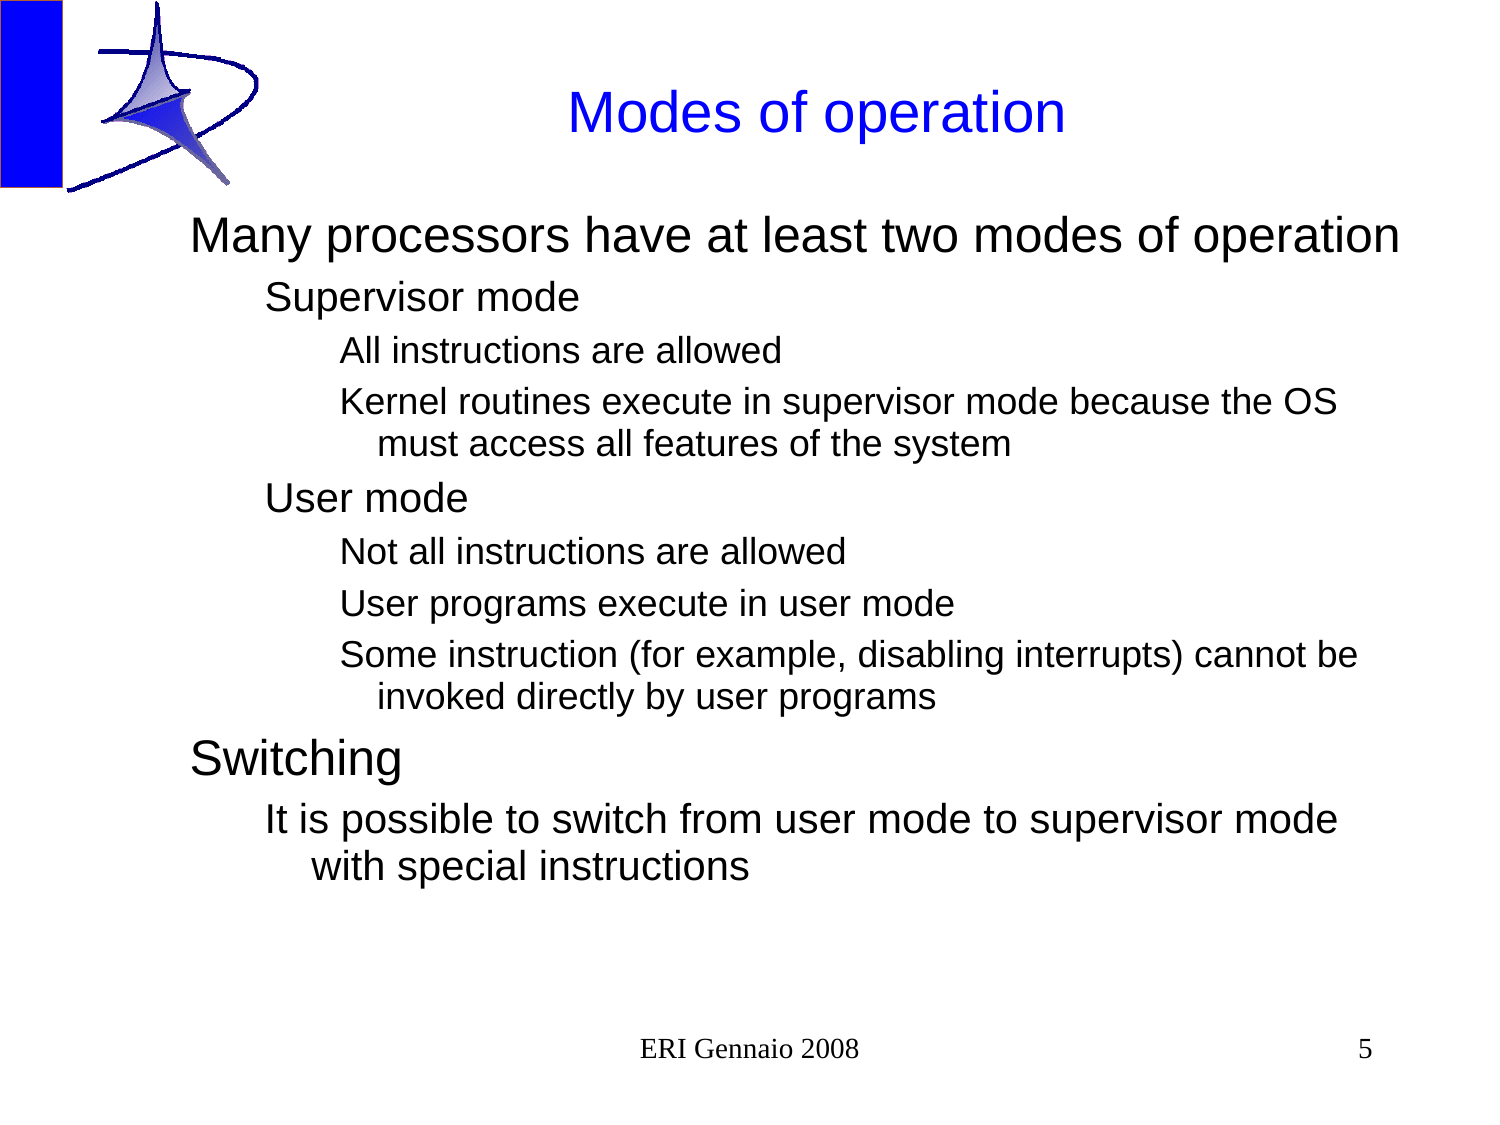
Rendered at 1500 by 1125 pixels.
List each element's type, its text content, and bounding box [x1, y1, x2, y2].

title Modes of operation [174, 61, 1425, 164]
list Many processors have at least two modes of operation Supervisor mode All instructions are allowed Kernel routines execute in supervisor mode because the OS must access all features of the system User mode Not all instructions are allowed User programs execute in user mode Some instruction (for example, disabling interrupts) cannot be invoked directly by user programs Switching It is possible to switch from user mode to supervisor mode with special instructions [174, 199, 1425, 1010]
picture [62, 0, 263, 197]
